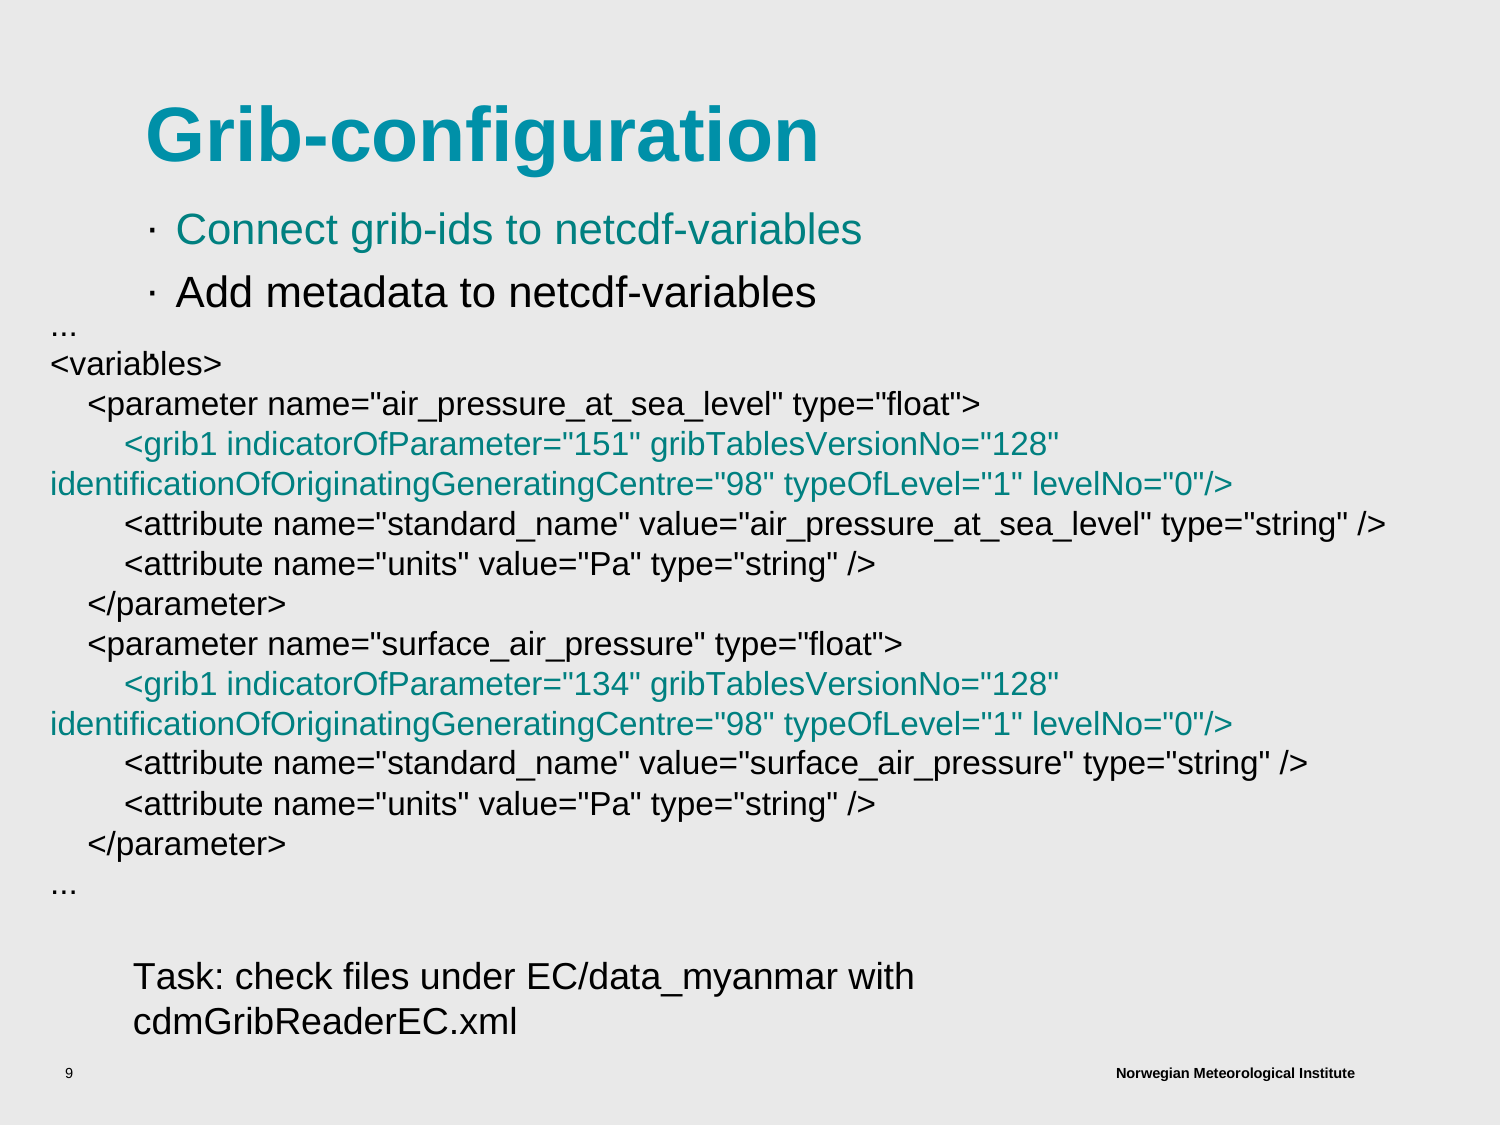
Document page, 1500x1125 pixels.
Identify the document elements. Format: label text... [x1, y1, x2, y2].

list Connect grib-ids to netcdf-variables Add metadata to netcdf-variables [145, 200, 1355, 295]
title Grib-configuration [145, 83, 1355, 178]
list Connect grib-ids to netcdf-variables Add metadata to netcdf-variables [145, 934, 1355, 1040]
text_box ... <variables> <parameter name="air_pressure_at_sea_level" type="float"> <grib1 indicatorOfParameter="151" gribTablesVersionNo="128" identificationOfOriginatingGeneratingCentre="98" typeOfLevel="1" levelNo="0"/> <attribute name="standard_name" value="air_pressure_at_sea_level" type="string" /> <attribute name="units" value="Pa" type="string" /> </parameter> <parameter name="surface_air_pressure" type="float"> <grib1 indicatorOfParameter="134" gribTablesVersionNo="128" identificationOfOriginatingGeneratingCentre="98" typeOfLevel="1" levelNo="0"/> <attribute name="standard_name" value="surface_air_pressure" type="string" /> <attribute name="units" value="Pa" type="string" /> </parameter> ... [35, 295, 1483, 934]
text_box Task: check files under EC/data_myanmar with cdmGribReaderEC.xml [118, 944, 1028, 1050]
